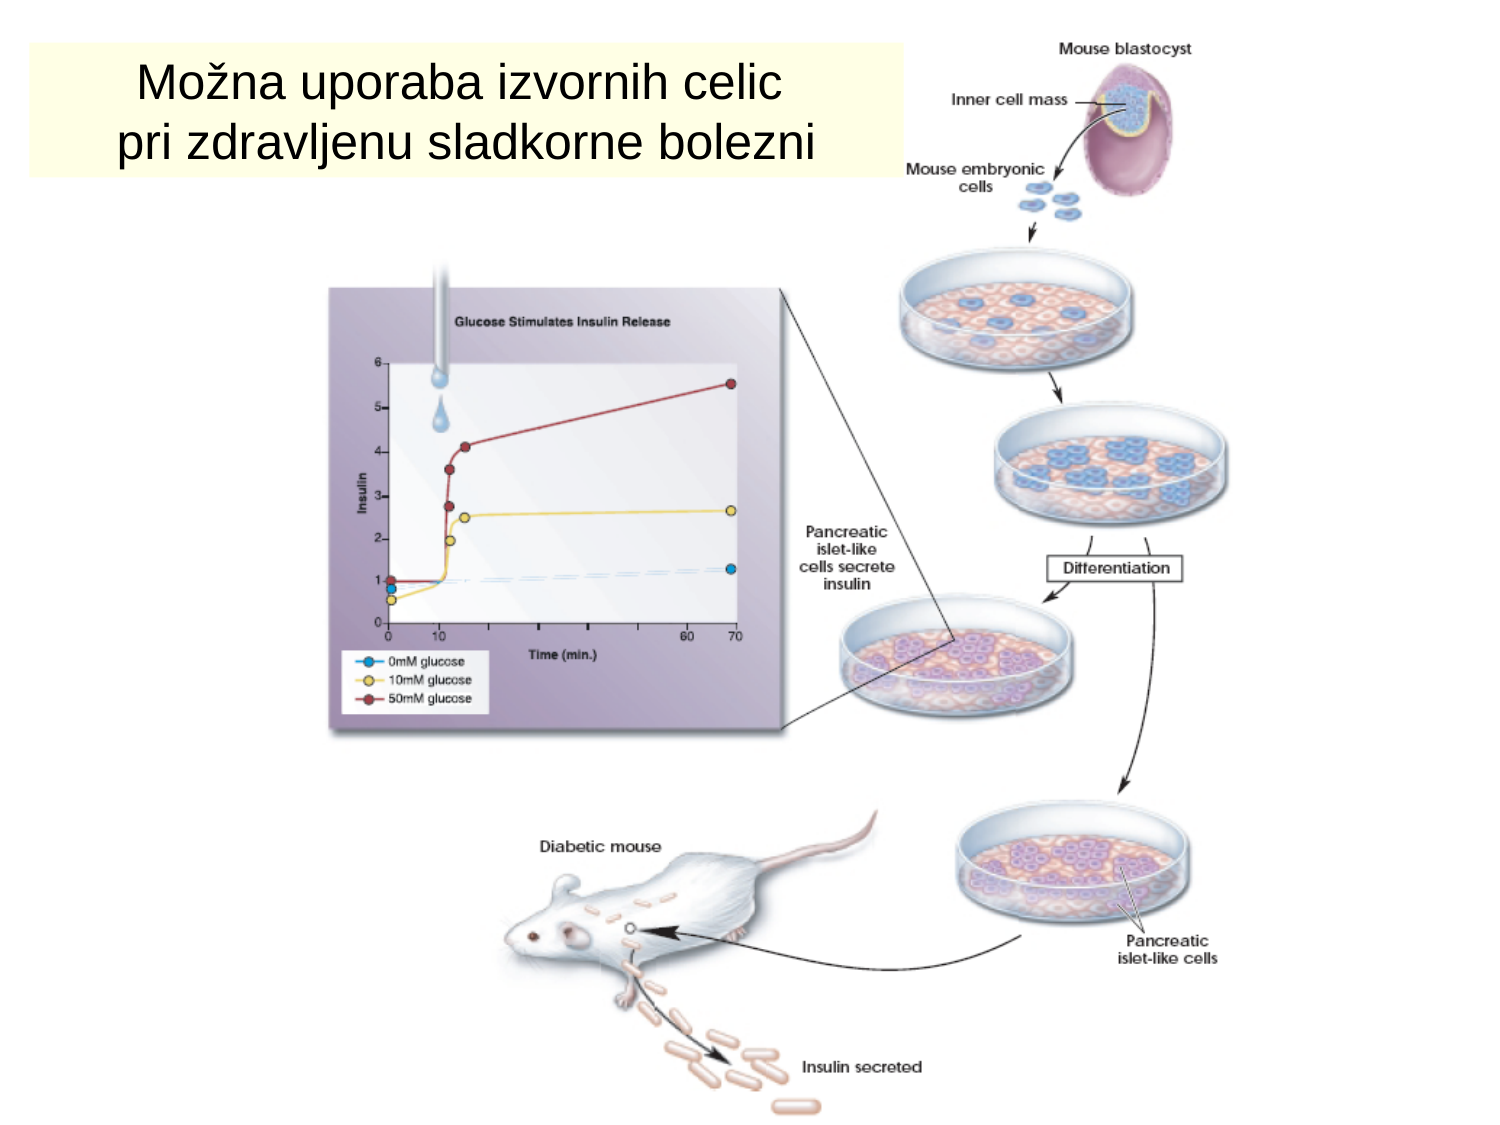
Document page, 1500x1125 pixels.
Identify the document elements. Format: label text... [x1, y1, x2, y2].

picture [301, 37, 1277, 1125]
text_box Možna uporaba izvornih celic pri zdravljenu sladkorne bolezni [29, 42, 904, 178]
